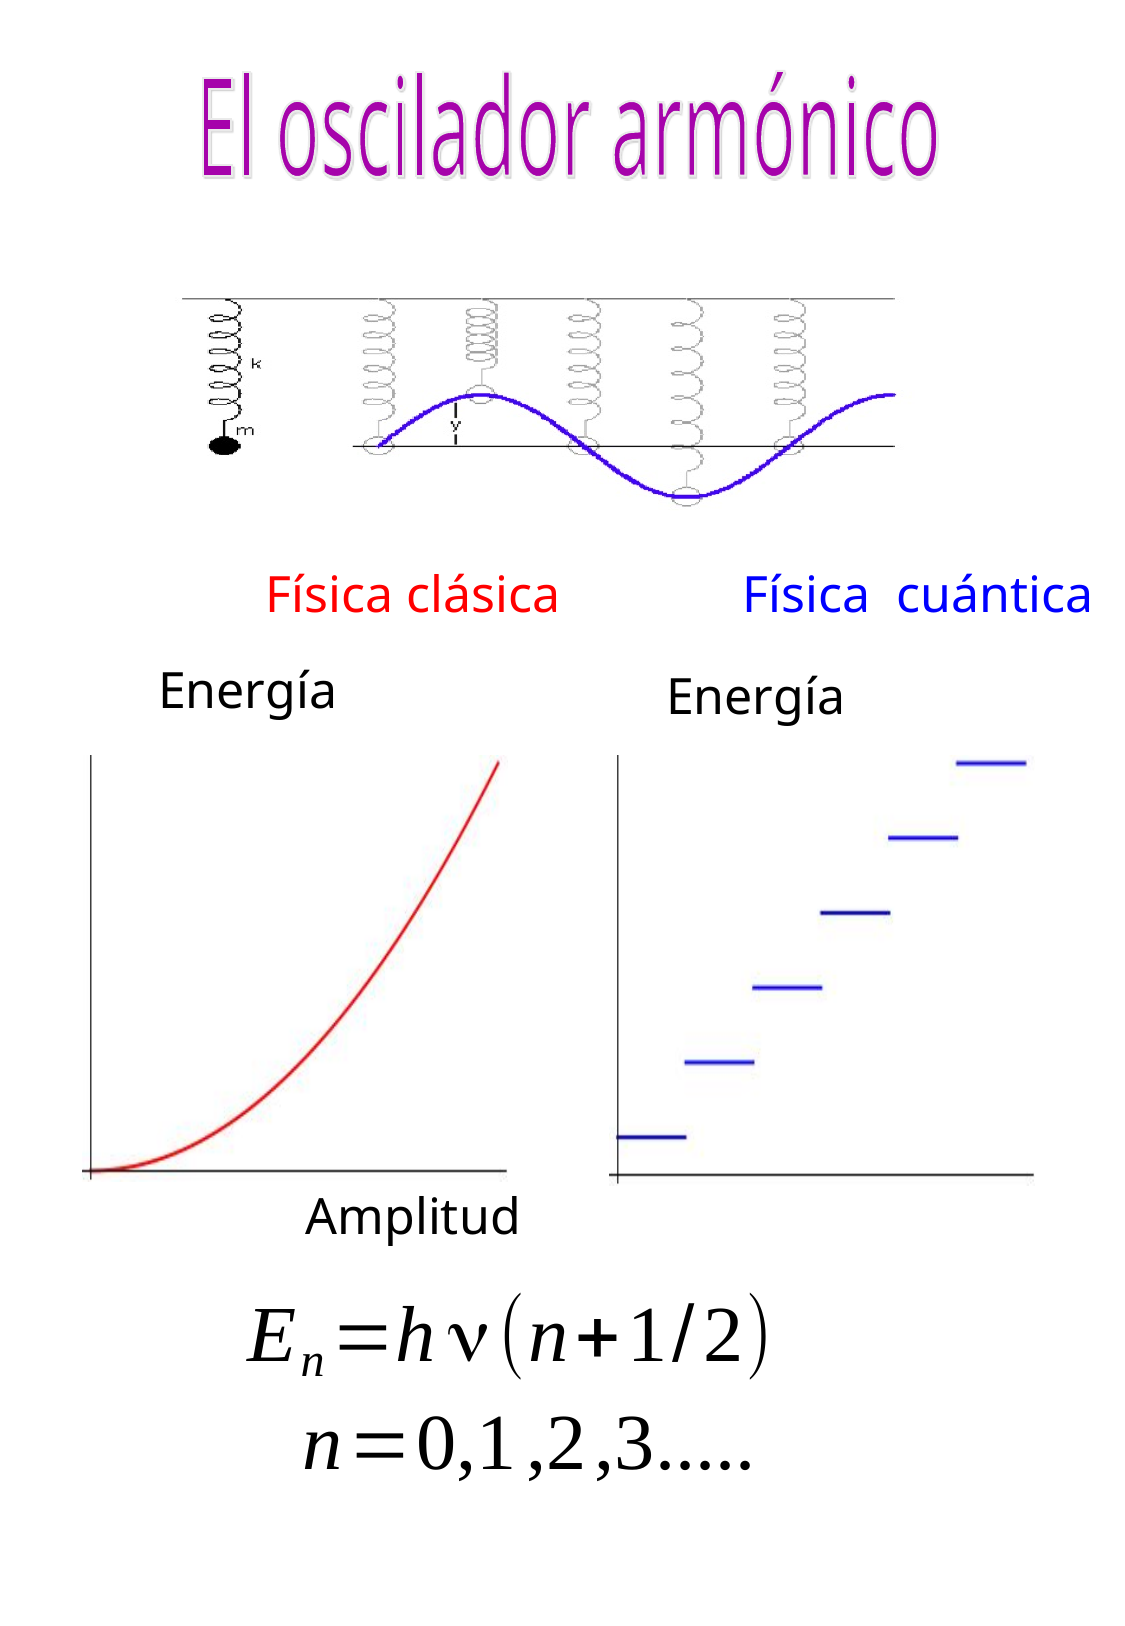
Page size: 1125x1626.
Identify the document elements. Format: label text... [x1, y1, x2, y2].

text_box El oscilador armónico [519, 100, 557, 177]
text_box El oscilador armónico [566, 100, 591, 176]
chart [224, 1286, 792, 1388]
text_box Energía [143, 650, 353, 727]
text_box El oscilador armónico [755, 100, 793, 177]
text_box El oscilador armónico [658, 100, 682, 176]
chart [283, 1398, 775, 1487]
text_box El oscilador armónico [359, 100, 389, 177]
text_box El oscilador armónico [396, 102, 404, 176]
text_box Amplitud [290, 1176, 536, 1252]
text_box El oscilador armónico [243, 71, 250, 176]
text_box Energía [651, 656, 861, 733]
picture [609, 755, 1035, 1186]
text_box El oscilador armónico [416, 71, 423, 176]
picture [82, 755, 508, 1182]
text_box El oscilador armónico [900, 100, 938, 177]
text_box El oscilador armónico [688, 100, 746, 176]
text_box El oscilador armónico [202, 77, 233, 176]
text_box El oscilador armónico [279, 100, 316, 177]
text_box El oscilador armónico [432, 100, 465, 177]
text_box El oscilador armónico [802, 100, 836, 176]
text_box El oscilador armónico [865, 100, 895, 177]
text_box Física cuántica [728, 555, 1109, 631]
text_box Física clásica [251, 555, 576, 631]
text_box El oscilador armónico [613, 100, 646, 177]
picture [165, 283, 934, 520]
text_box El oscilador armónico [323, 100, 352, 177]
text_box El oscilador armónico [848, 102, 855, 176]
text_box El oscilador armónico [474, 71, 510, 177]
